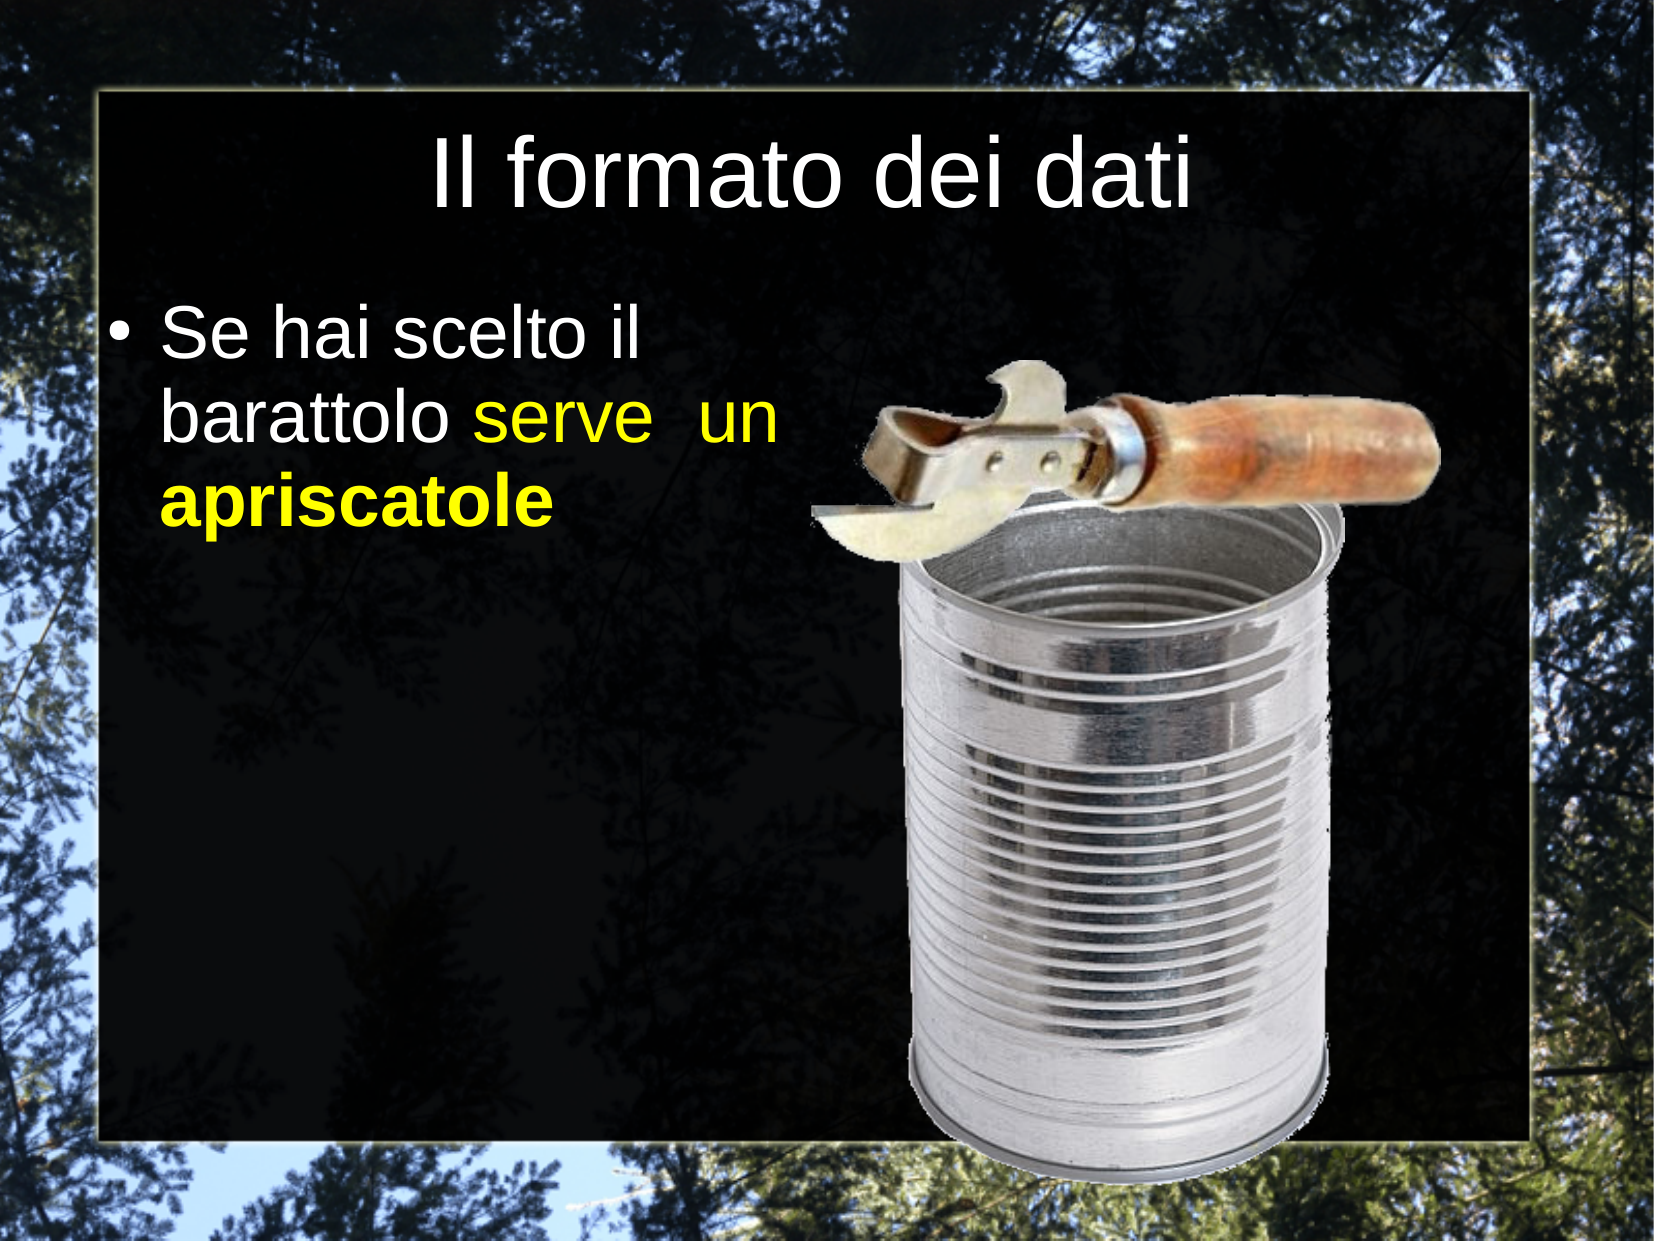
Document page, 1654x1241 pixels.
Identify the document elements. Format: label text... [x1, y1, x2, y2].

list Se hai scelto il barattolo serve un apriscatole [88, 290, 856, 1010]
title Il formato dei dati [88, 88, 1536, 257]
picture [0, 0, 1654, 1241]
